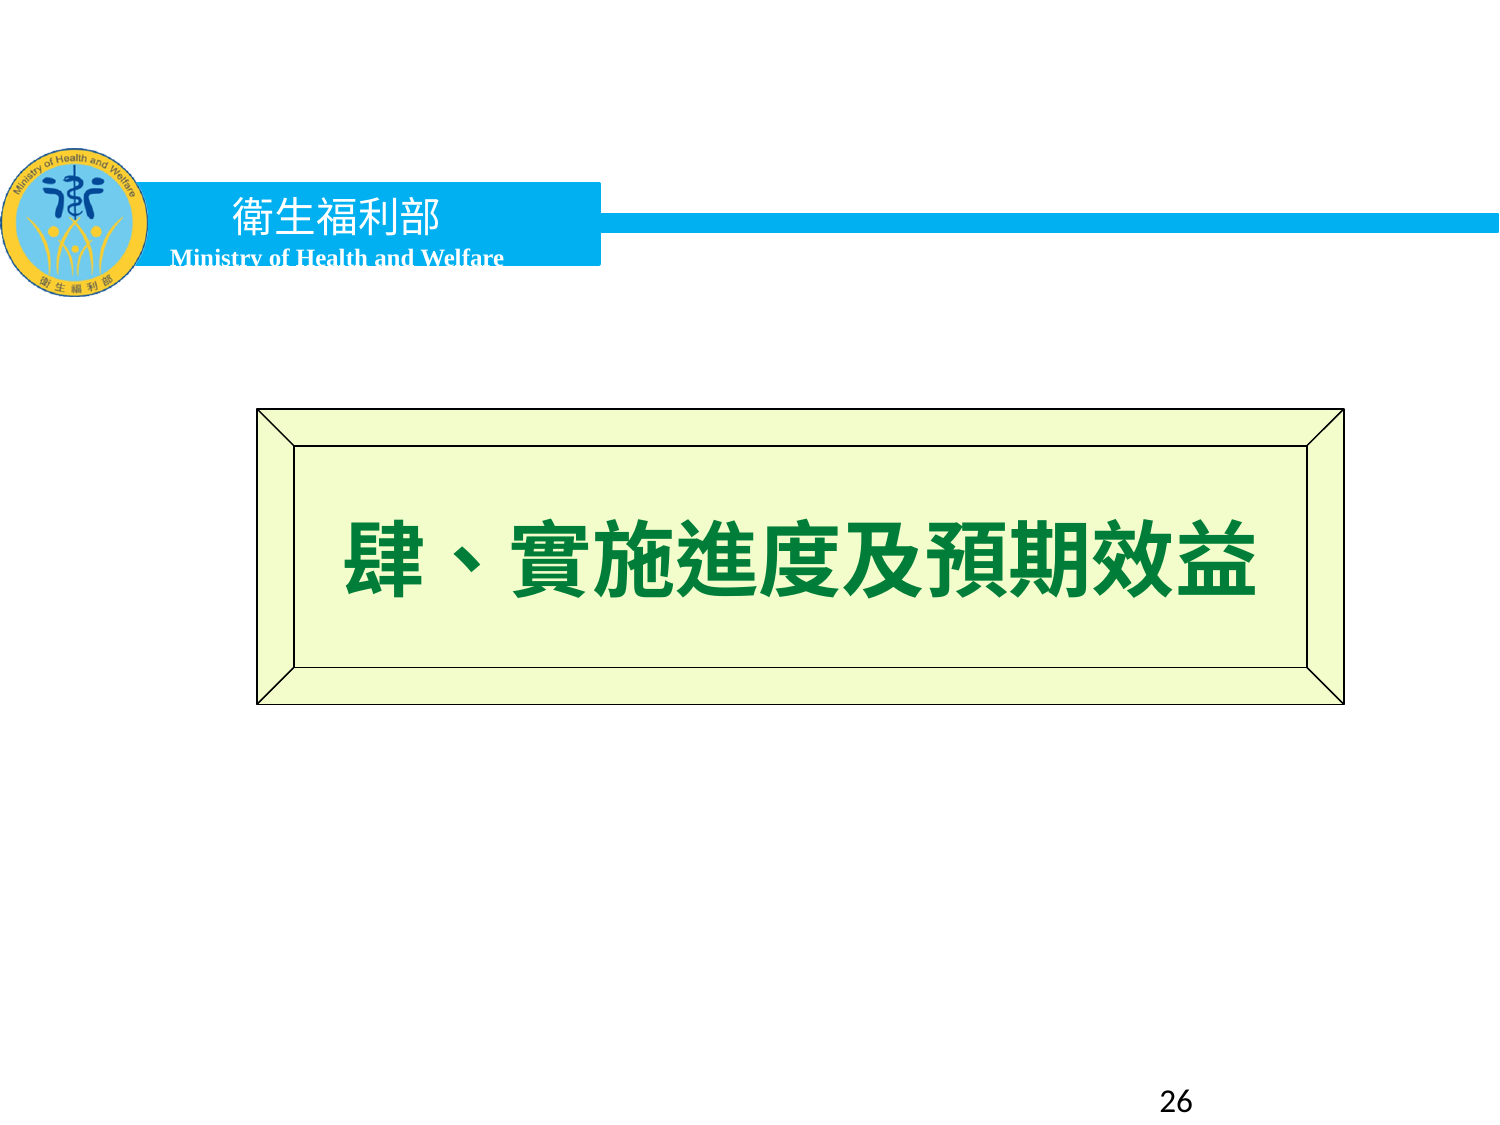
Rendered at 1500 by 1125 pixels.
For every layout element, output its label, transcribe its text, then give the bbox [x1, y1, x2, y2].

text_box 肆、實施進度及預期效益 [257, 408, 1344, 705]
text_box 26 [1144, 1069, 1495, 1125]
